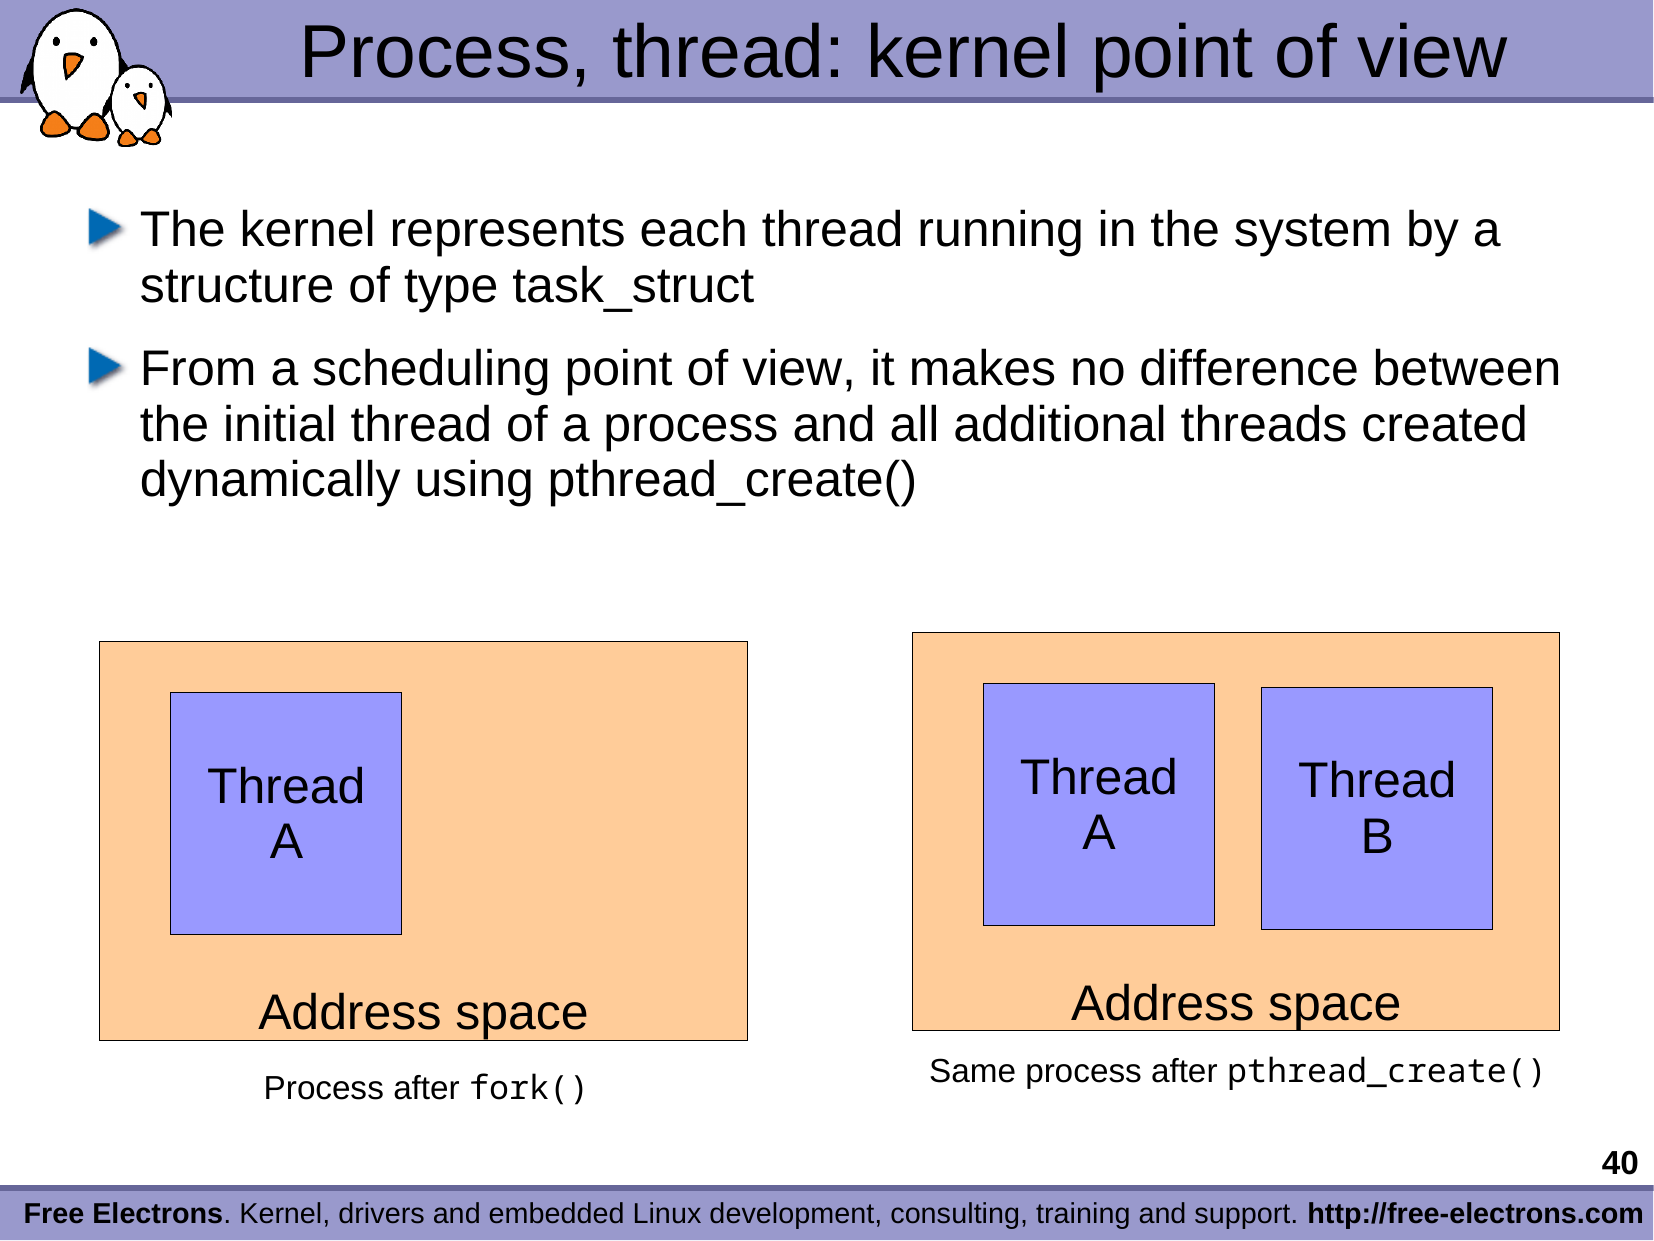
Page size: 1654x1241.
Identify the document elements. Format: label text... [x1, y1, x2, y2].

list The kernel represents each thread running in the system by a structure of type task_struct From a scheduling point of view, it makes no difference between the initial thread of a process and all additional threads created dynamically using pthread_create() [68, 201, 1592, 575]
text_box Address space [99, 641, 748, 1041]
text_box Process after fork() [263, 1063, 604, 1106]
text_box Thread A [983, 683, 1215, 926]
title Process, thread: kernel point of view [178, 4, 1631, 98]
text_box Thread A [170, 692, 402, 935]
text_box Address space [912, 632, 1560, 1031]
picture [20, 8, 172, 147]
text_box Thread B [1261, 687, 1493, 930]
text_box Same process after pthread_create() [929, 1047, 1553, 1090]
